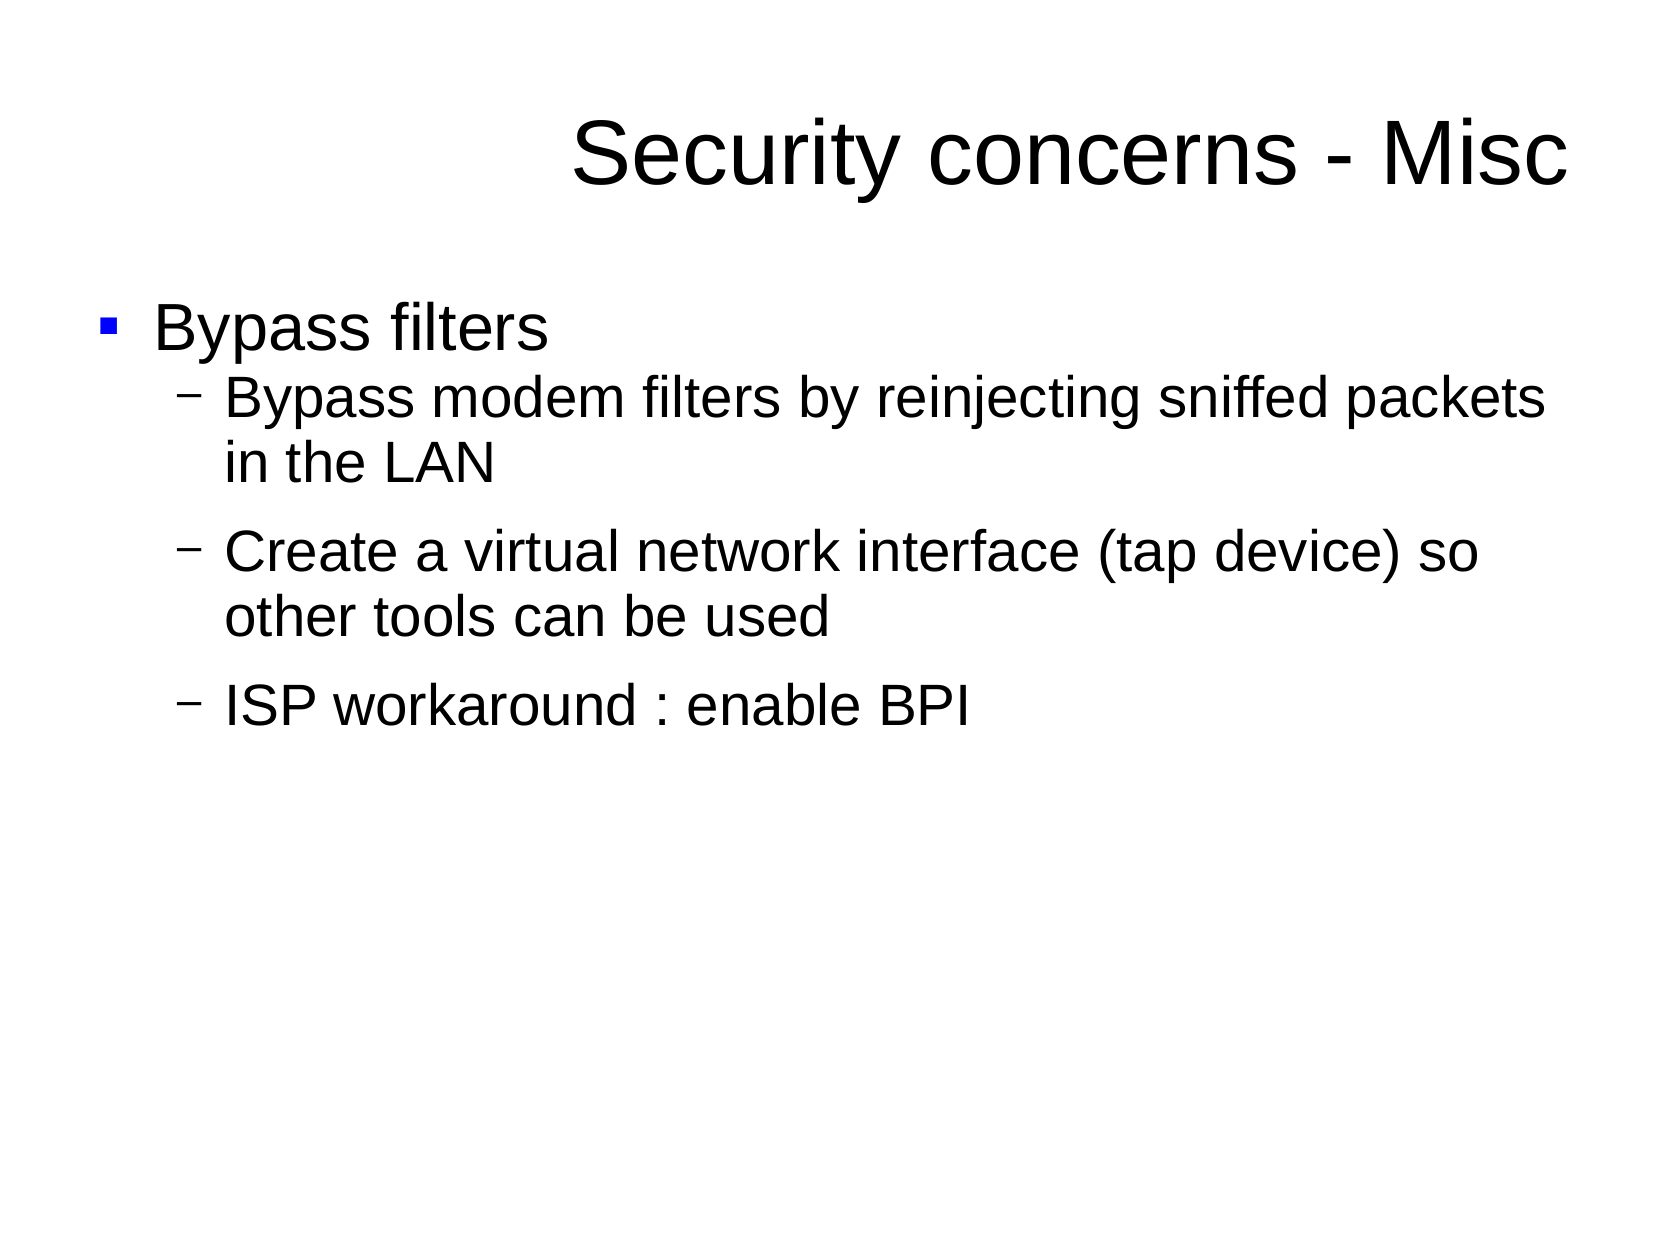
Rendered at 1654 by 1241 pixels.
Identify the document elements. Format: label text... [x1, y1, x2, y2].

list Bypass filters Bypass modem filters by reinjecting sniffed packets in the LAN Create a virtual network interface (tap device) so other tools can be used ISP workaround : enable BPI [82, 290, 1571, 1109]
title Security concerns - Misc [82, 49, 1571, 257]
